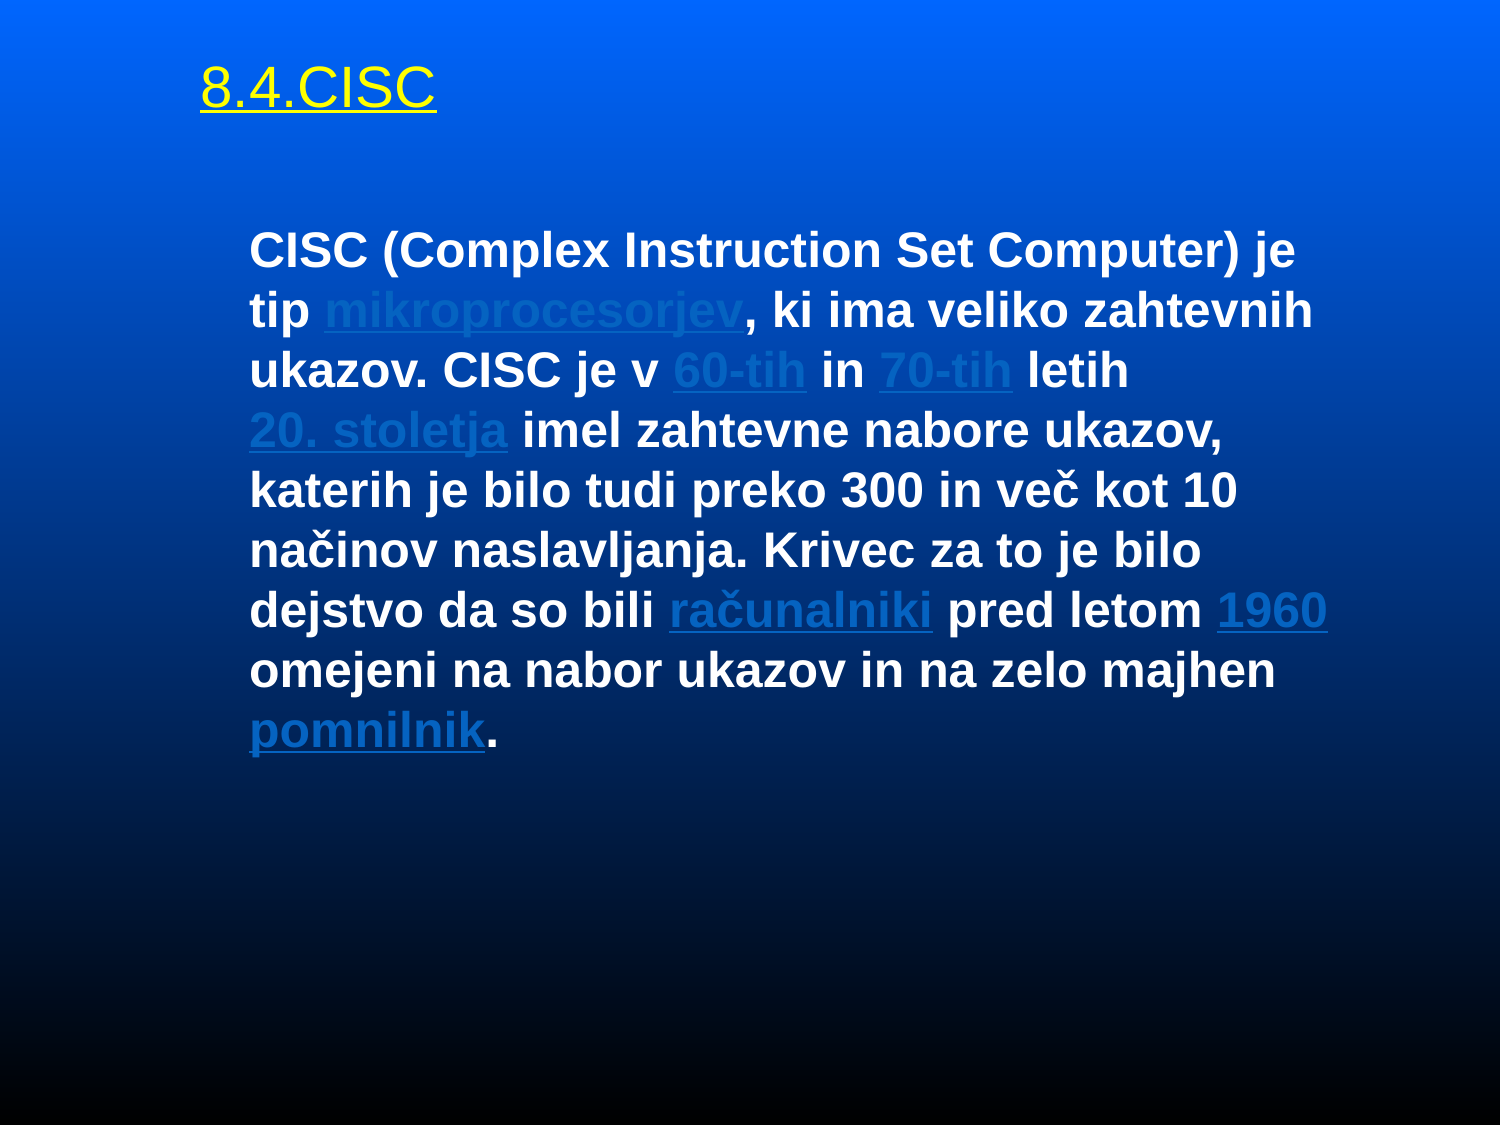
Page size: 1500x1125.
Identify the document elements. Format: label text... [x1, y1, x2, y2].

title 8.4.CISC [112, 17, 525, 137]
list CISC (Complex Instruction Set Computer) je tip mikroprocesorjev, ki ima veliko zahtevnih ukazov. CISC je v 60-tih in 70-tih letih 20. stoletja imel zahtevne nabore ukazov, katerih je bilo tudi preko 300 in več kot 10 načinov naslavljanja. Krivec za to je bilo dejstvo da so bili računalniki pred letom 1960 omejeni na nabor ukazov in na zelo majhen pomnilnik. [112, 137, 1371, 791]
